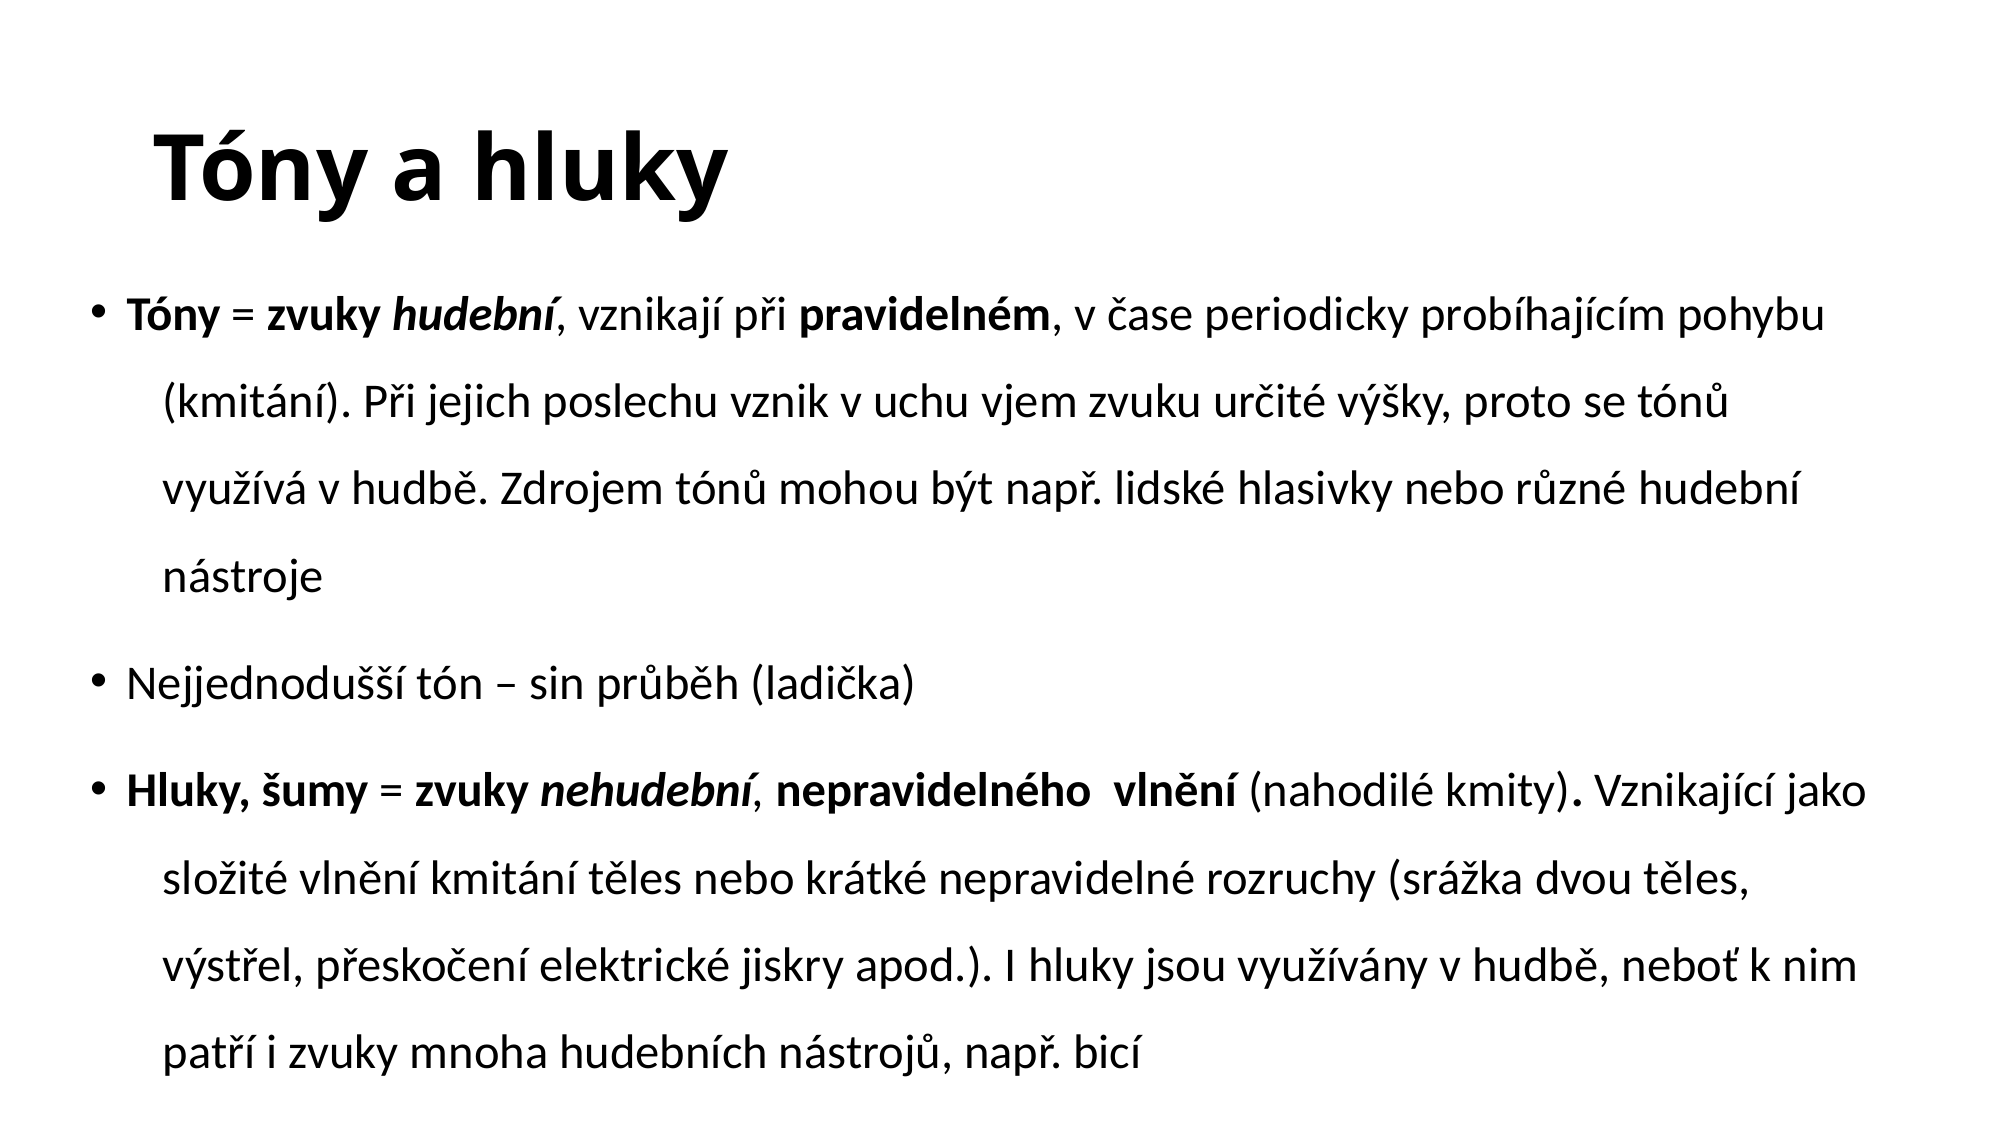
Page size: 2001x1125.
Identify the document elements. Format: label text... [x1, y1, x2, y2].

title Tóny a hluky [137, 61, 1863, 245]
list Tóny = zvuky hudební, vznikají při pravidelném, v čase periodicky probíhajícím pohybu (kmitání). Při jejich poslechu vznik v uchu vjem zvuku určité výšky, proto se tónů využívá v hudbě. Zdrojem tónů mohou být např. lidské hlasivky nebo různé hudební nástroje Nejjednodušší tón – sin průběh (ladička) Hluky, šumy = zvuky nehudební, nepravidelného vlnění (nahodilé kmity). Vznikající jako složité vlnění kmitání těles nebo krátké nepravidelné rozruchy (srážka dvou těles, výstřel, přeskočení elektrické jiskry apod.). I hluky jsou využívány v hudbě, neboť k nim patří i zvuky mnoha hudebních nástrojů, např. bicí [75, 245, 1888, 1092]
